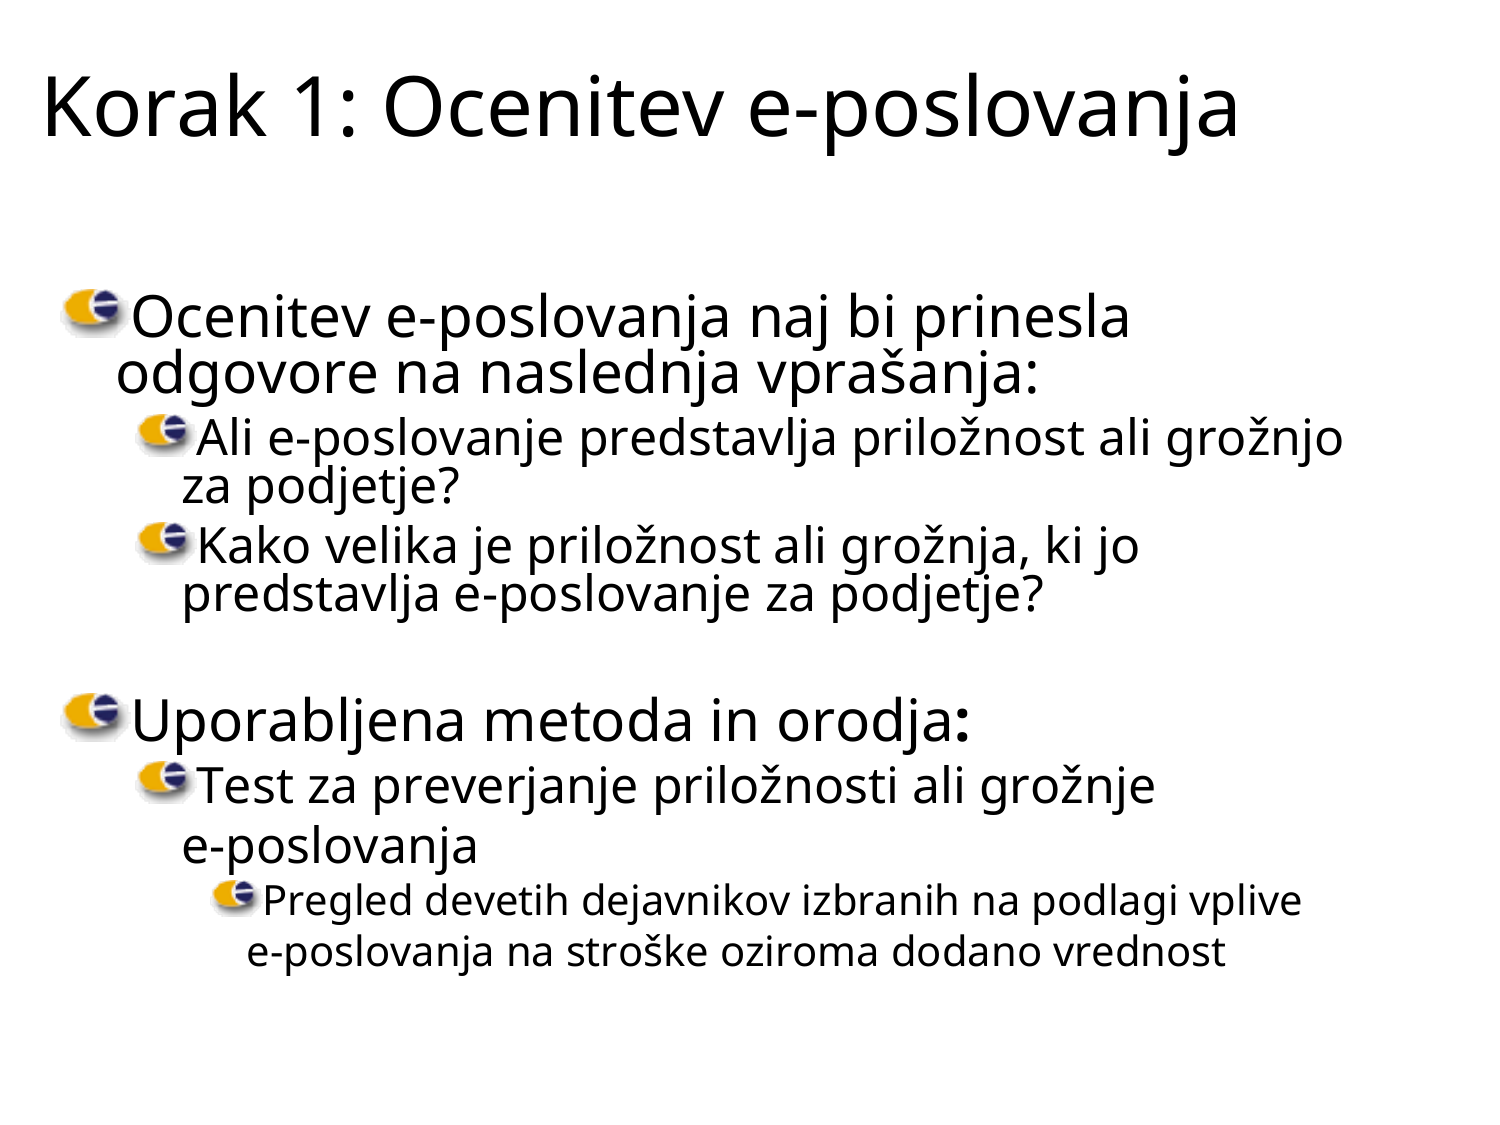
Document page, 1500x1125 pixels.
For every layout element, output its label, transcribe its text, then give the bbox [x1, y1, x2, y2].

list Ocenitev e-poslovanja naj bi prinesla odgovore na naslednja vprašanja: Ali e-poslovanje predstavlja priložnost ali grožnjo za podjetje? Kako velika je priložnost ali grožnja, ki jo predstavlja e-poslovanje za podjetje? Uporabljena metoda in orodja: Test za preverjanje priložnosti ali grožnje e-poslovanja Pregled devetih dejavnikov izbranih na podlagi vplive e-poslovanja na stroške oziroma dodano vrednost [44, 285, 1380, 1017]
title Korak 1: Ocenitev e-poslovanja [25, 44, 1449, 161]
